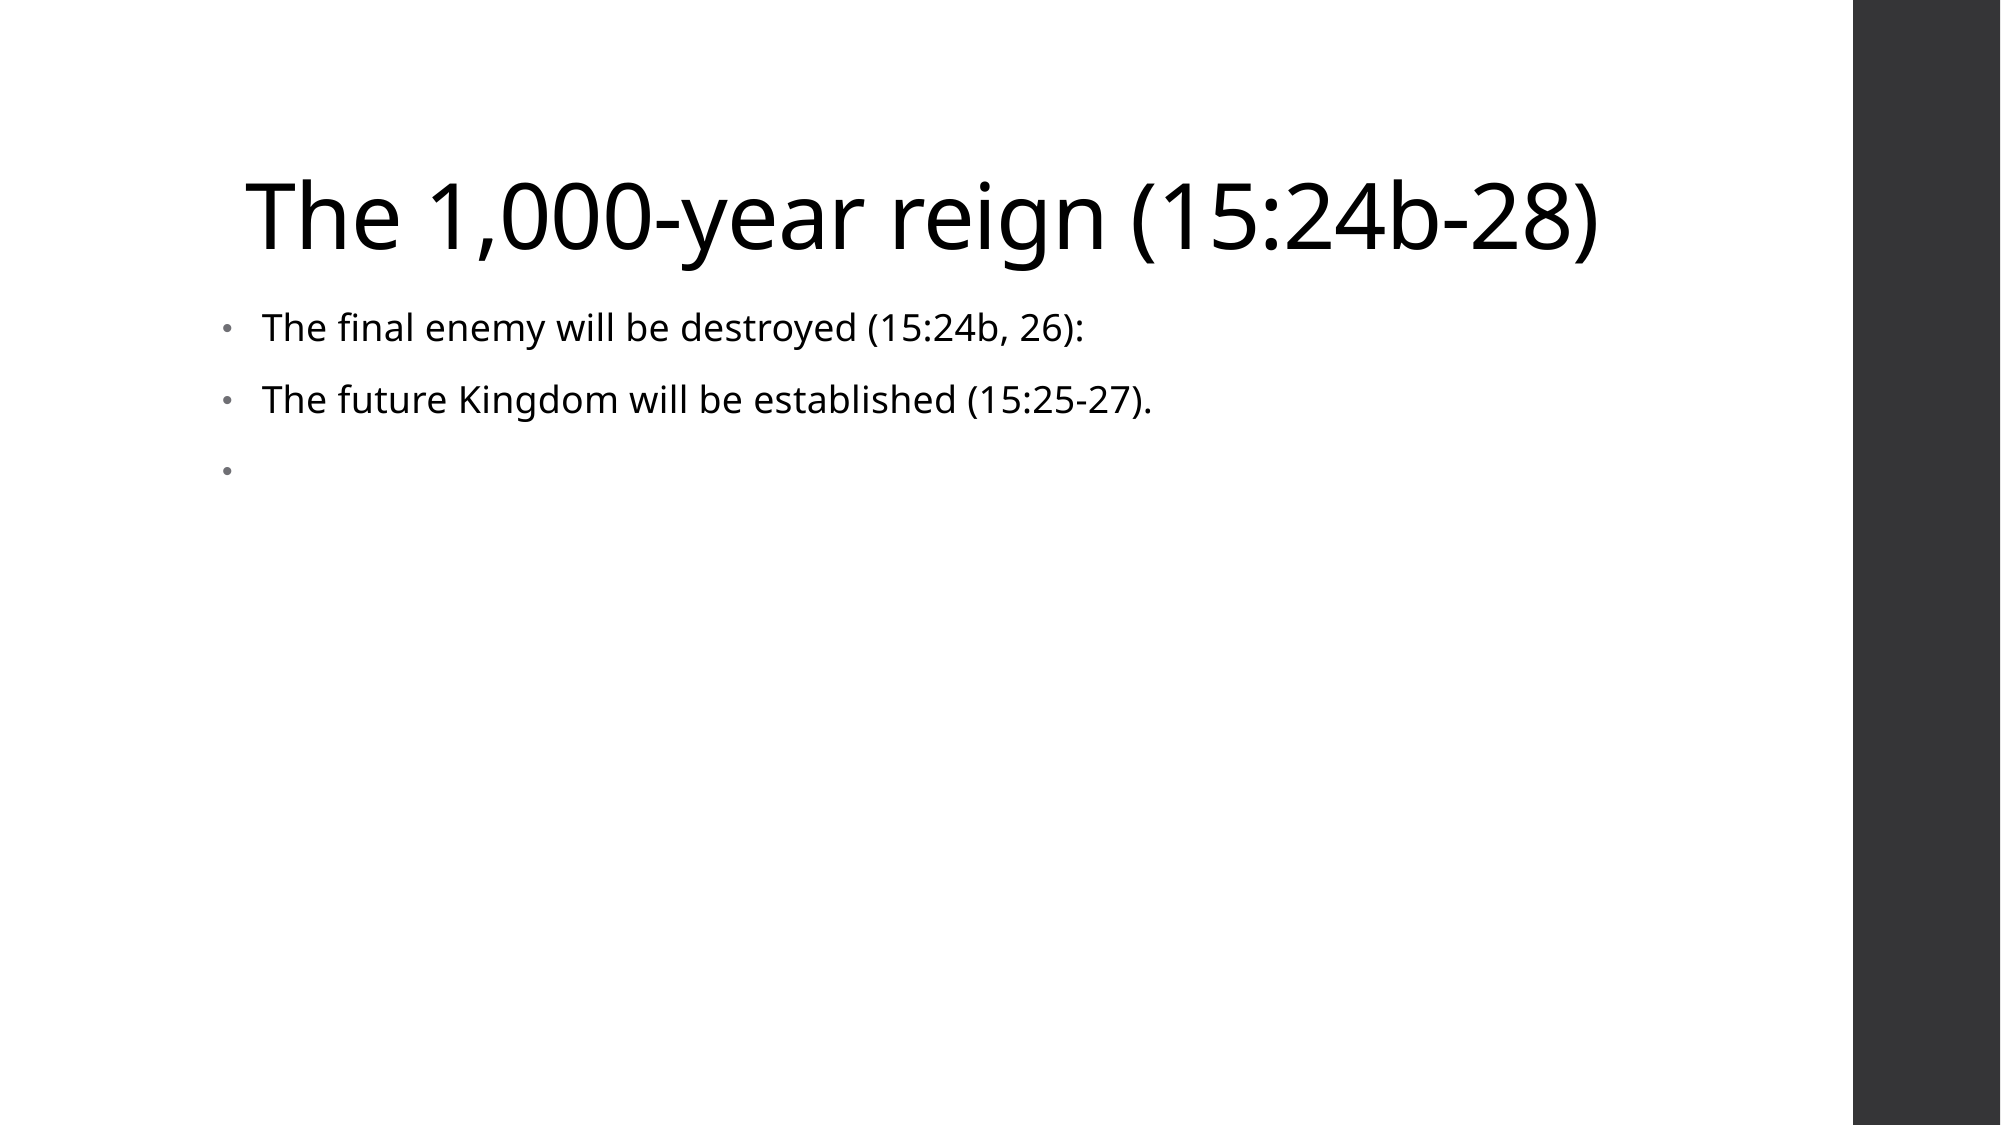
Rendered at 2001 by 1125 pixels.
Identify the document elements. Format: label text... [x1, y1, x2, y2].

list The final enemy will be destroyed (15:24b, 26): The future Kingdom will be established (15:25-27). [206, 299, 1617, 1014]
title The 1,000-year reign (15:24b-28) [206, 60, 1797, 278]
